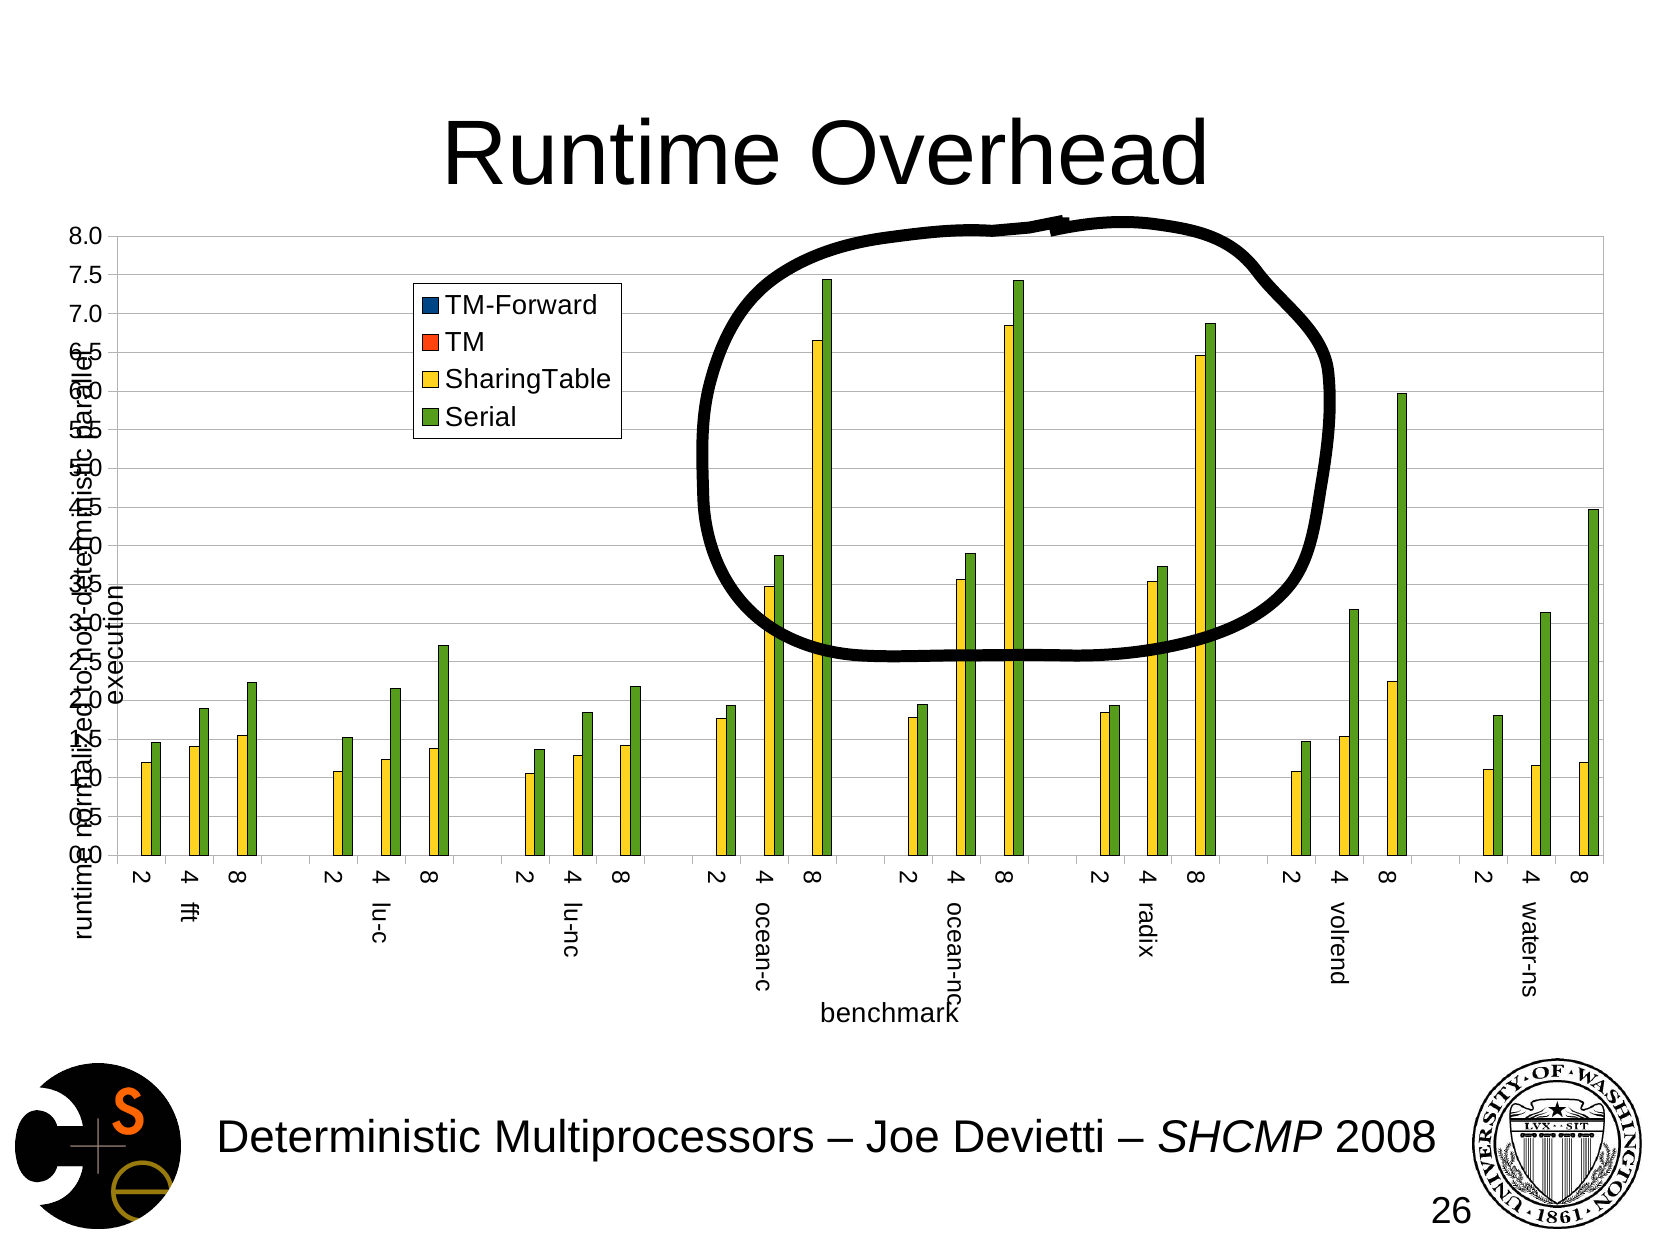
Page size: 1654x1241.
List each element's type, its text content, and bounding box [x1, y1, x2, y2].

picture [15, 1063, 181, 1229]
chart [18, 206, 1632, 1051]
picture [1472, 1058, 1642, 1229]
title Runtime Overhead [82, 56, 1571, 206]
